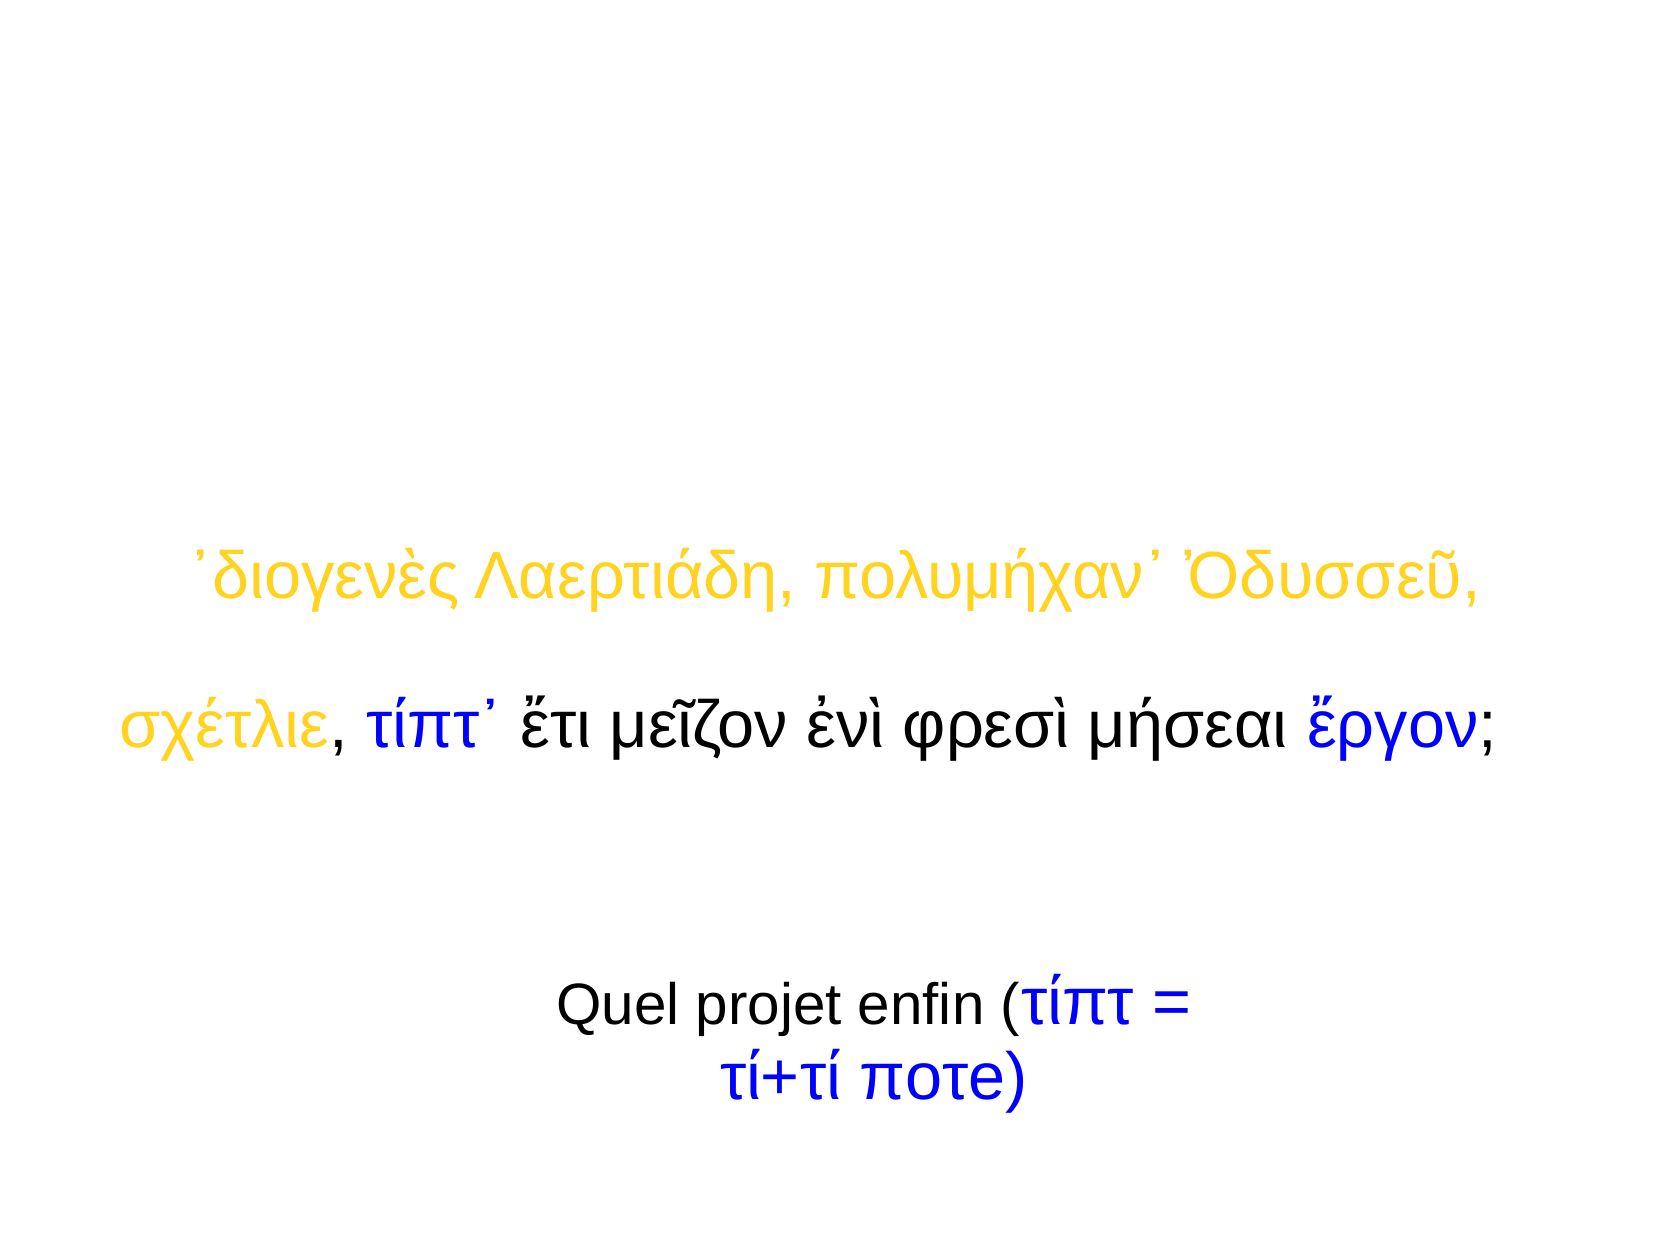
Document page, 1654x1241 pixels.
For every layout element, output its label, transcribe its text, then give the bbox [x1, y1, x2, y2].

subtitle ᾽διογενὲς Λαερτιάδη, πολυμήχαν᾽ Ὀδυσσεῦ, σχέτλιε, τίπτ᾽ ἔτι μεῖζον ἐνὶ φρεσὶ μήσεαι ἔργον; [82, 290, 1571, 1010]
text_box Quel projet enfin (τίπτ = τί+τί πoτe) [519, 956, 1229, 1122]
